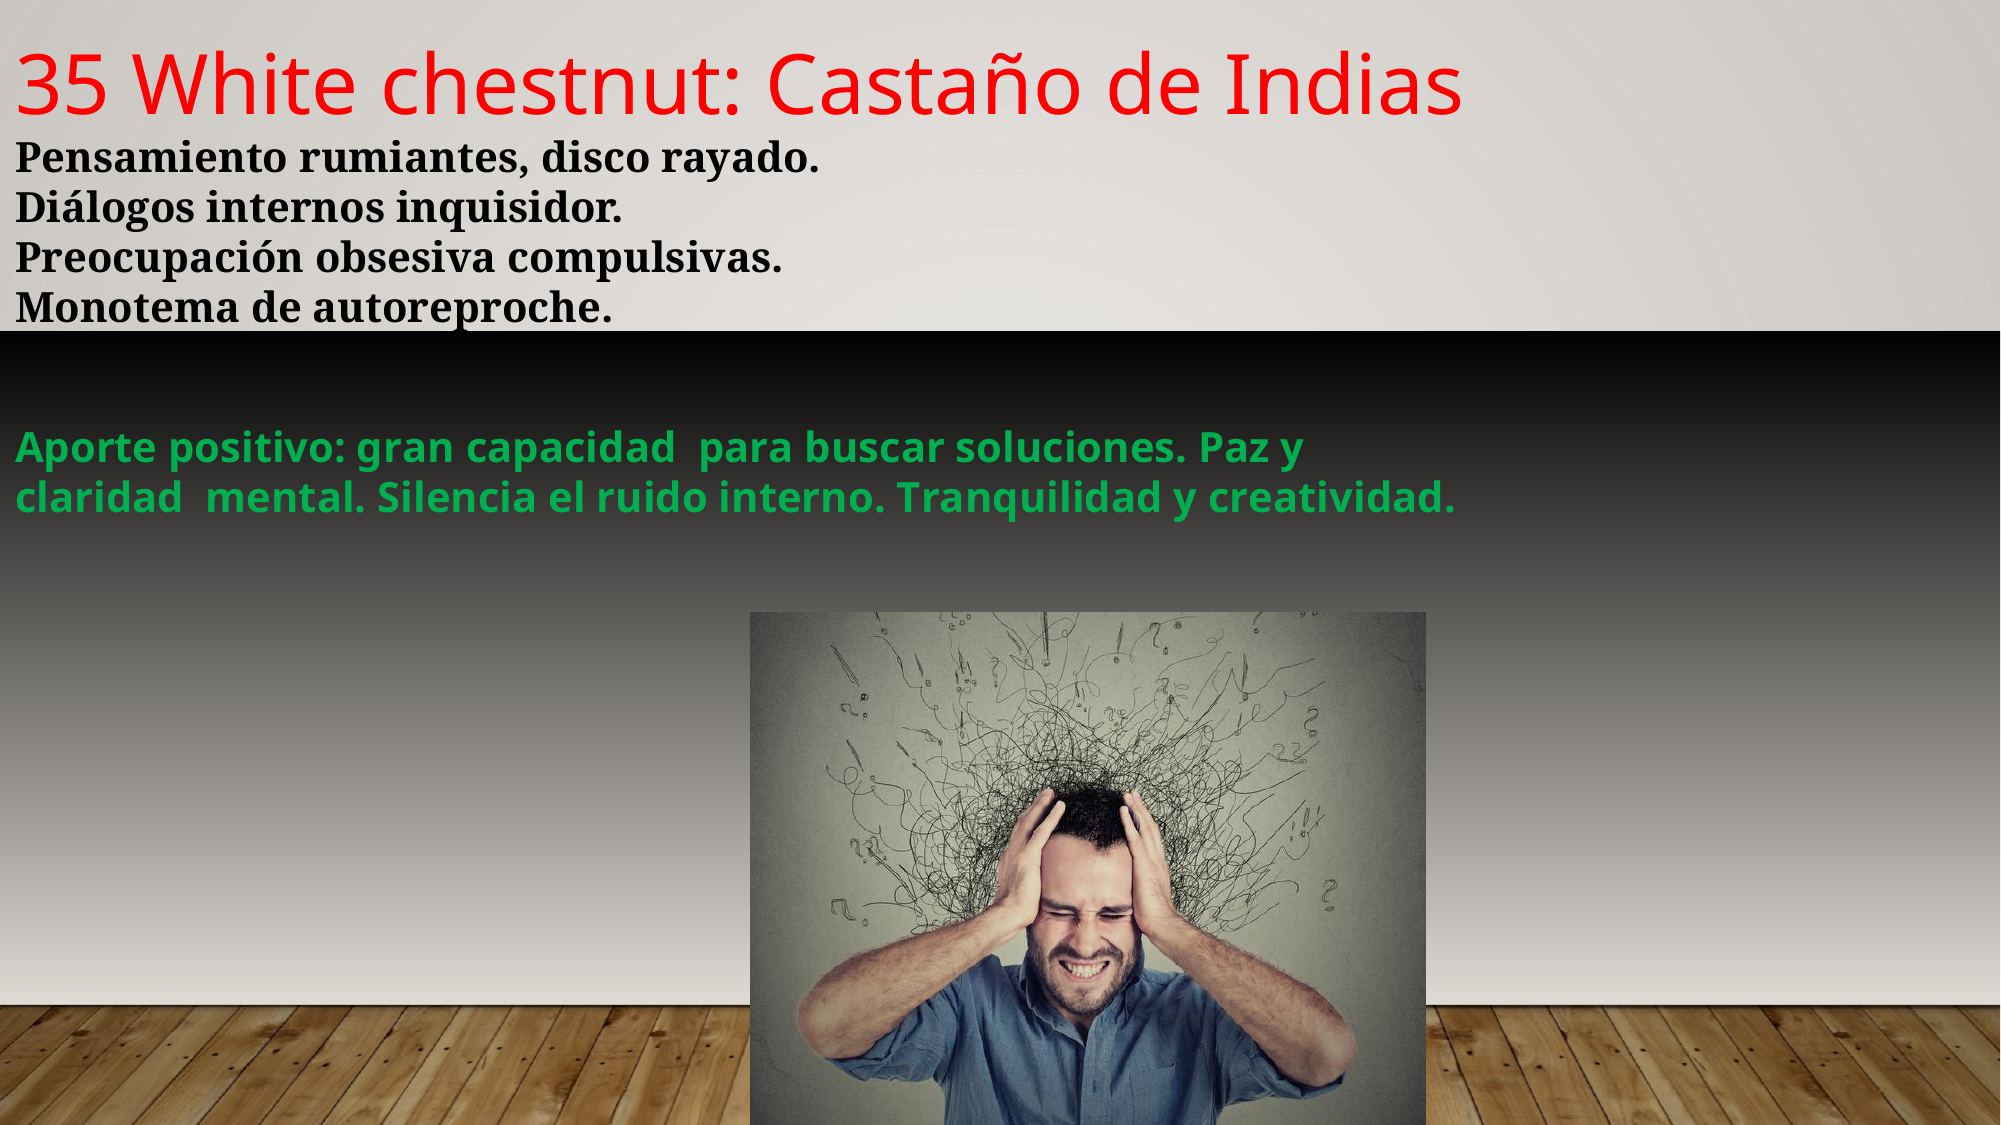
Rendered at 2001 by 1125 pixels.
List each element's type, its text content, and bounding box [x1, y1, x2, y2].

picture [750, 613, 1426, 1125]
text_box 35 White chestnut: Castaño de Indias Pensamiento rumiantes, disco rayado. Diálogos internos inquisidor. Preocupación obsesiva compulsivas. Monotema de autoreproche. Aporte positivo: gran capacidad para buscar soluciones. Paz y claridad mental. Silencia el ruido interno. Tranquilidad y creatividad. [0, 24, 1500, 579]
